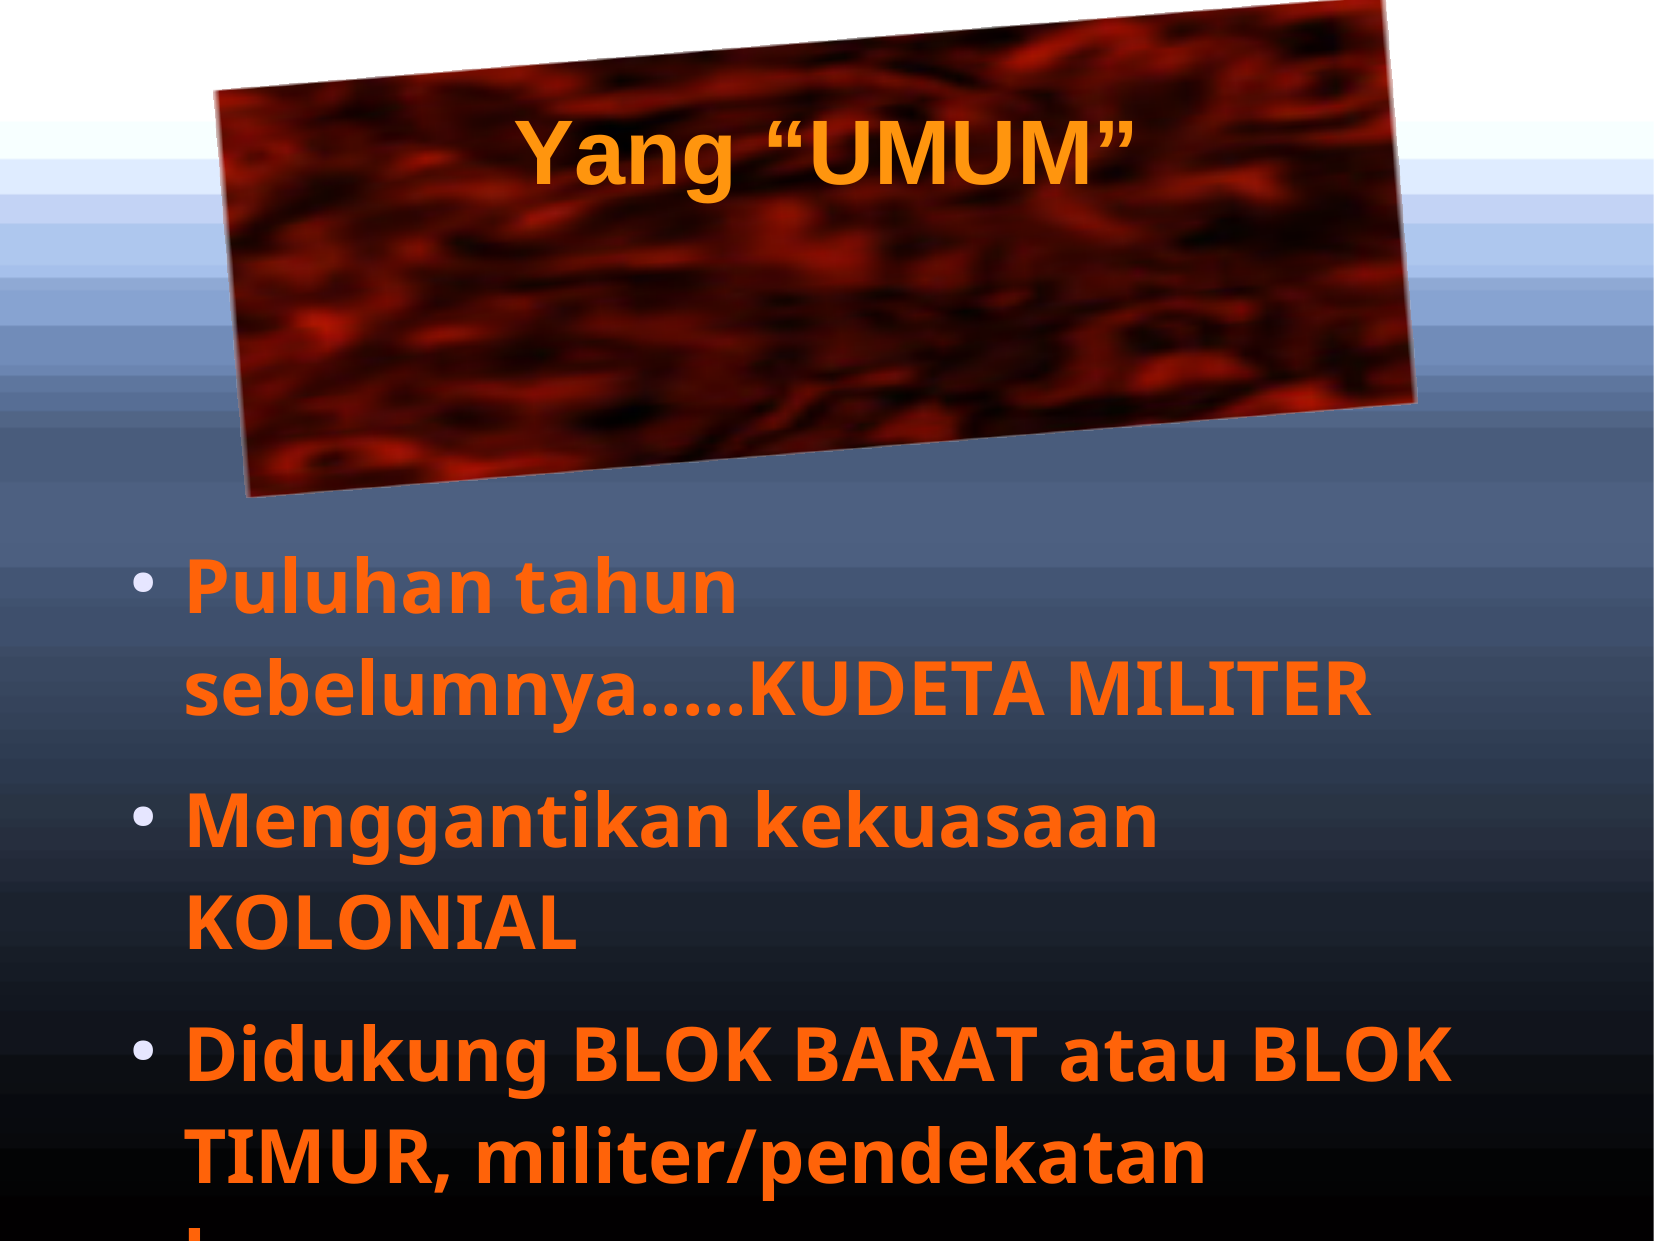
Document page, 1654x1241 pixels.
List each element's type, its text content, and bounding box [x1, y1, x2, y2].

title Yang “UMUM” [82, 49, 1571, 257]
list Puluhan tahun sebelumnya.....KUDETA MILITER Menggantikan kekuasaan KOLONIAL Didukung BLOK BARAT atau BLOK TIMUR, militer/pendekatan keamanan [112, 532, 1536, 1170]
picture [0, 0, 1654, 1241]
